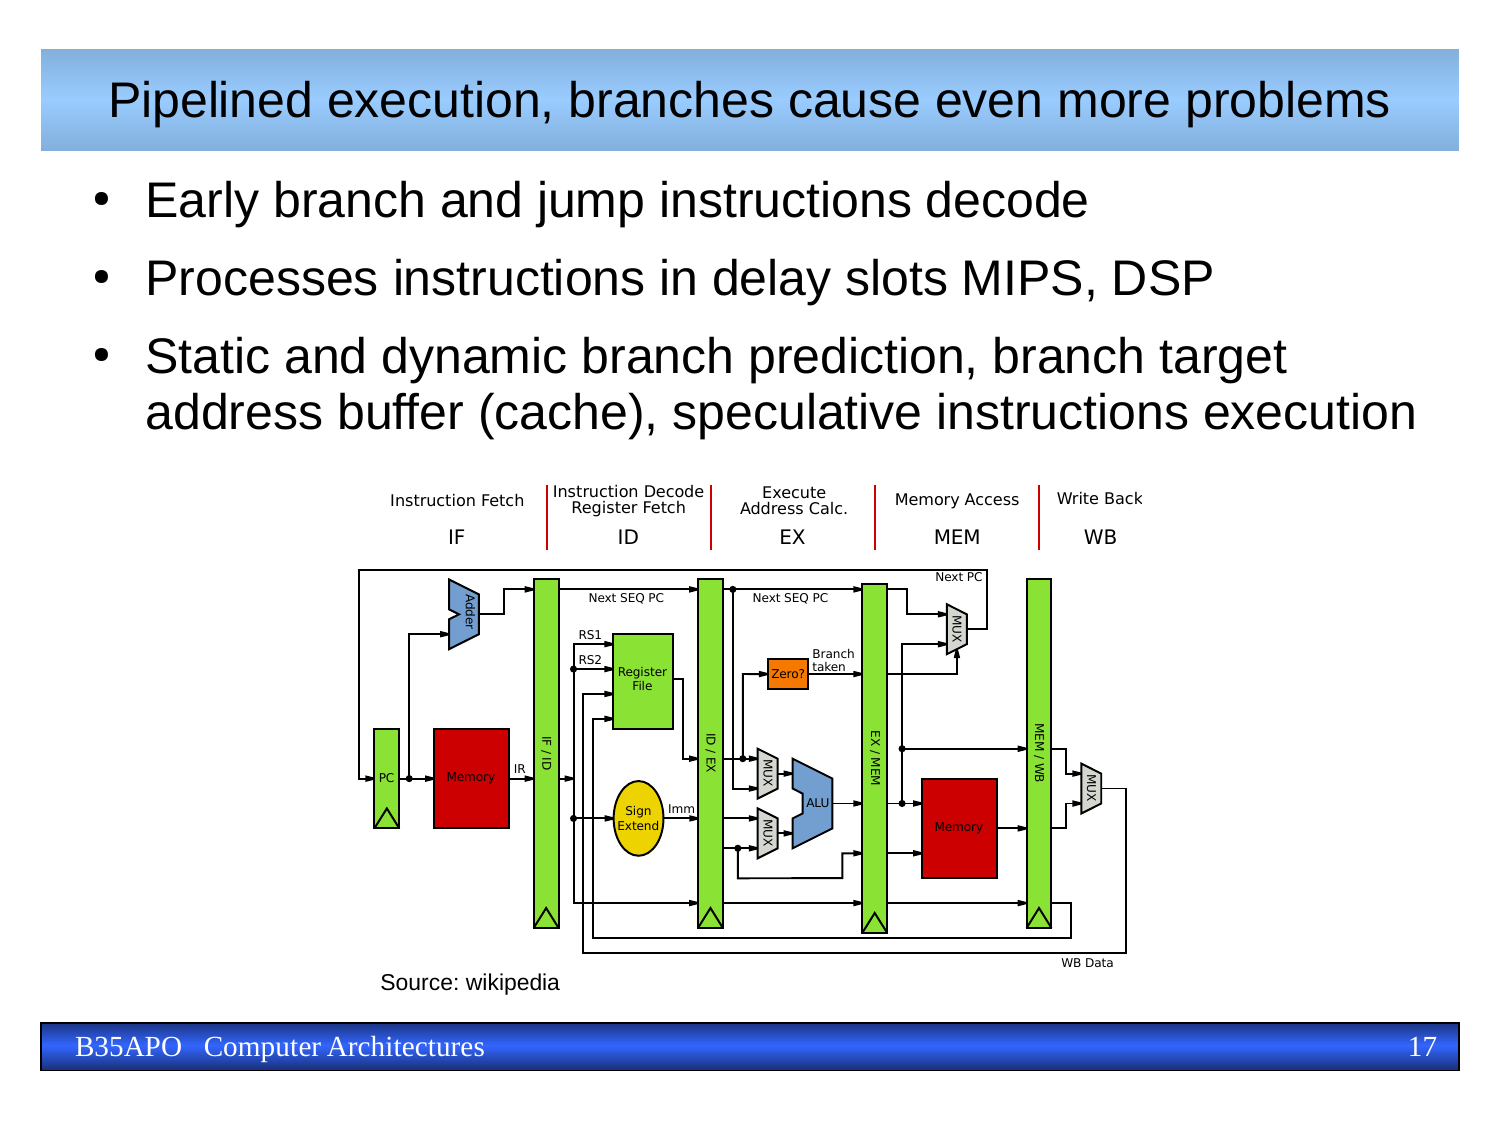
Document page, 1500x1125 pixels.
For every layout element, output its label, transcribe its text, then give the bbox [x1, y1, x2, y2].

text_box Source: wikipedia [365, 962, 575, 1003]
chart [349, 479, 1142, 976]
title Pipelined execution, branches cause even more problems [41, 49, 1459, 151]
list Early branch and jump instructions decode Processes instructions in delay slots MIPS, DSP Static and dynamic branch prediction, branch target address buffer (cache), speculative instructions execution [75, 172, 1426, 916]
